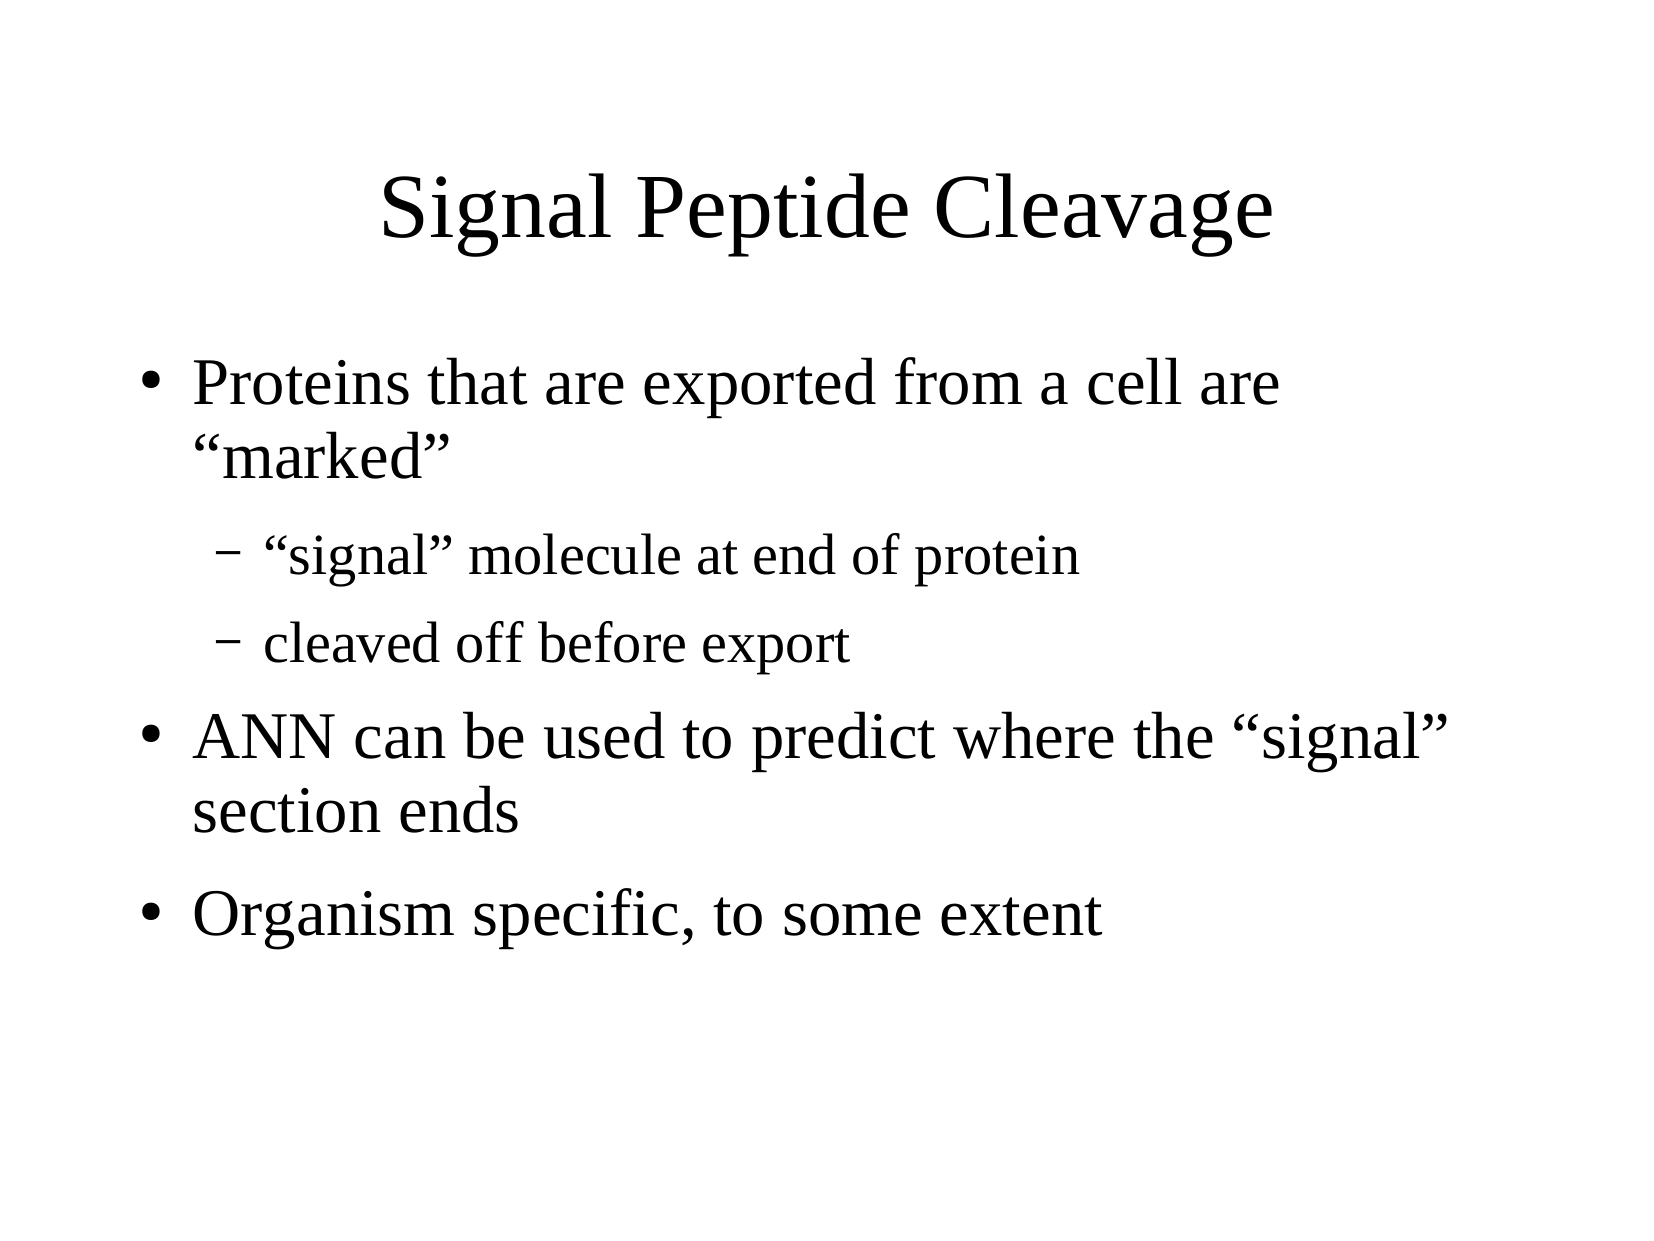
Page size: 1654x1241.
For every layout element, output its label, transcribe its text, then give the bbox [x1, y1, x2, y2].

title Signal Peptide Cleavage [121, 102, 1534, 311]
list Proteins that are exported from a cell are “marked” “signal” molecule at end of protein cleaved off before export ANN can be used to predict where the “signal” section ends Organism specific, to some extent [121, 344, 1534, 1127]
